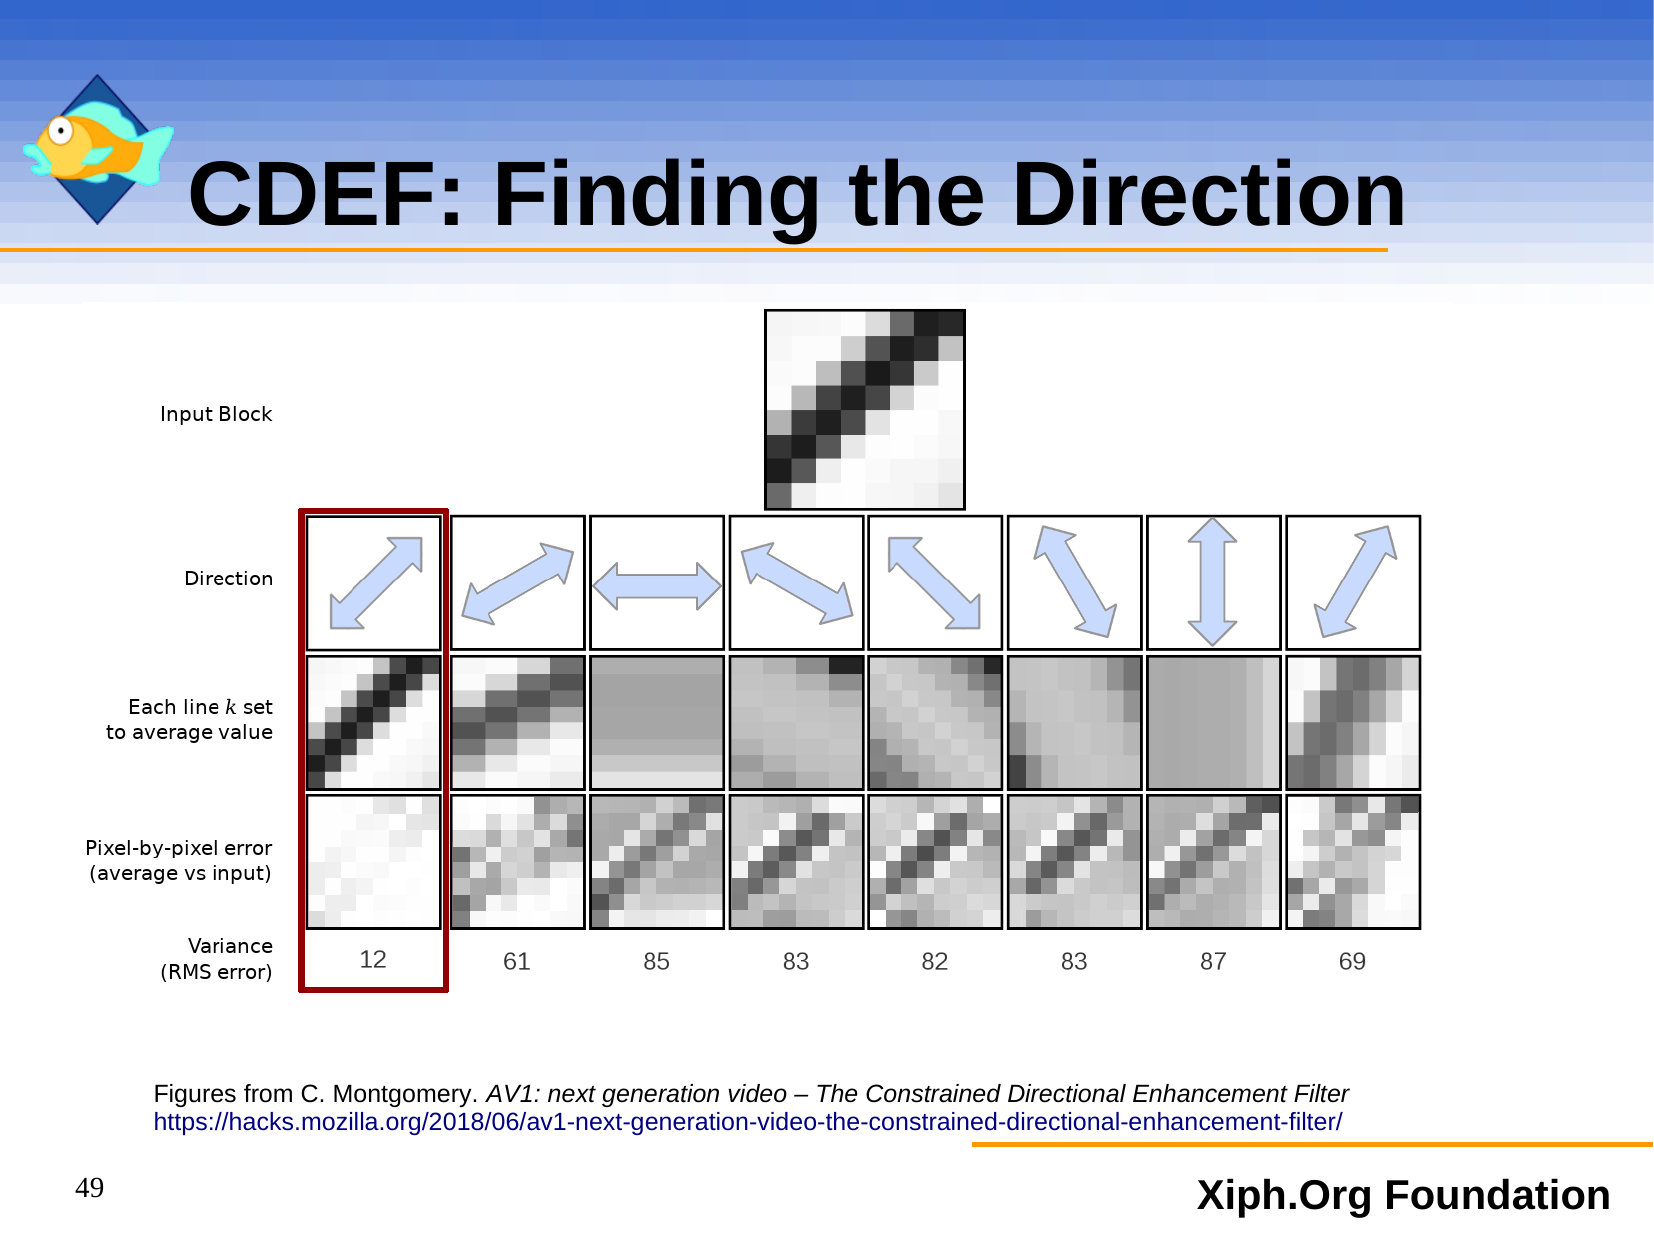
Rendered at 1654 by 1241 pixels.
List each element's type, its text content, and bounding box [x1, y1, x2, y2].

title CDEF: Finding the Direction [187, 37, 1571, 245]
list Figures from C. Montgomery. AV1: next generation video – The Constrained Directional Enhancement Filter https://hacks.mozilla.org/2018/06/av1-next-generation-video-the-constrained-directional-enhancement-filter/ [82, 1079, 1571, 1152]
picture [0, 0, 1654, 1241]
